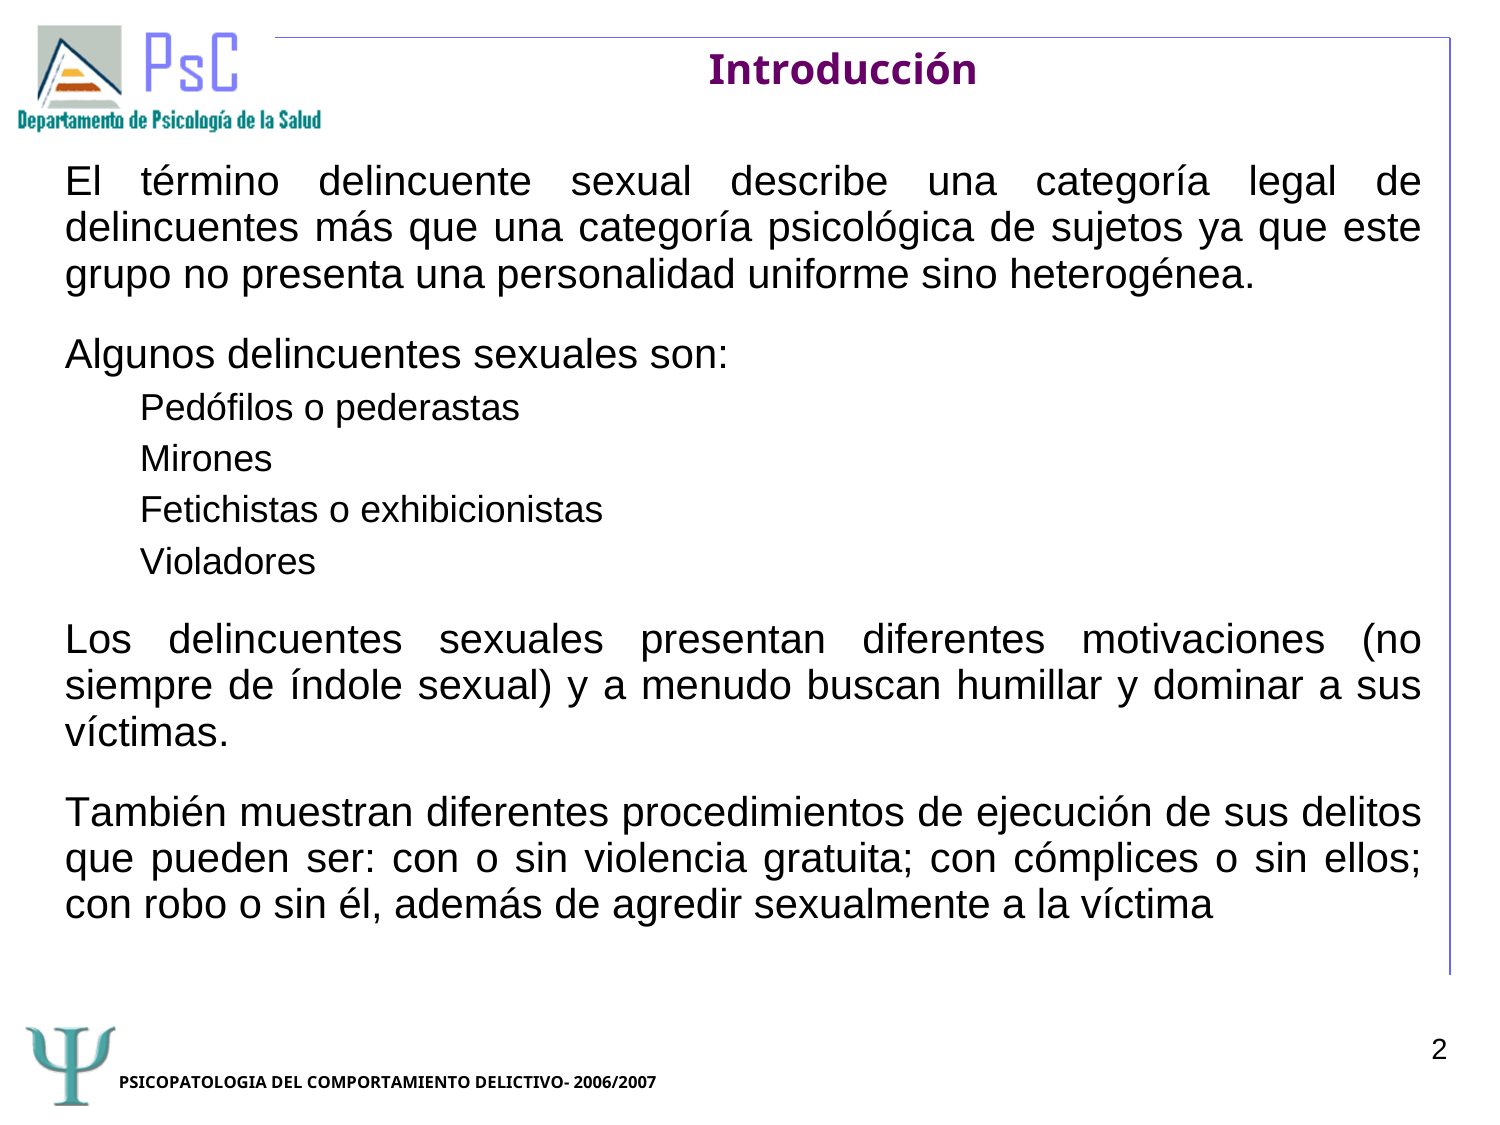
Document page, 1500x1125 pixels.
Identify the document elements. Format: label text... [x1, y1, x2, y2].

picture [24, 1024, 49, 1106]
picture [0, 0, 330, 138]
title Introducción [349, 12, 1338, 126]
subtitle El término delincuente sexual describe una categoría legal de delincuentes más que una categoría psicológica de sujetos ya que este grupo no presenta una personalidad uniforme sino heterogénea. Algunos delincuentes sexuales son: Pedófilos o pederastas Mirones Fetichistas o exhibicionistas Violadores Los delincuentes sexuales presentan diferentes motivaciones (no siempre de índole sexual) y a menudo buscan humillar y dominar a sus víctimas. También muestran diferentes procedimientos de ejecución de sus delitos que pueden ser: con o sin violencia gratuita; con cómplices o sin ellos; con robo o sin él, además de agredir sexualmente a la víctima [49, 149, 1438, 1125]
